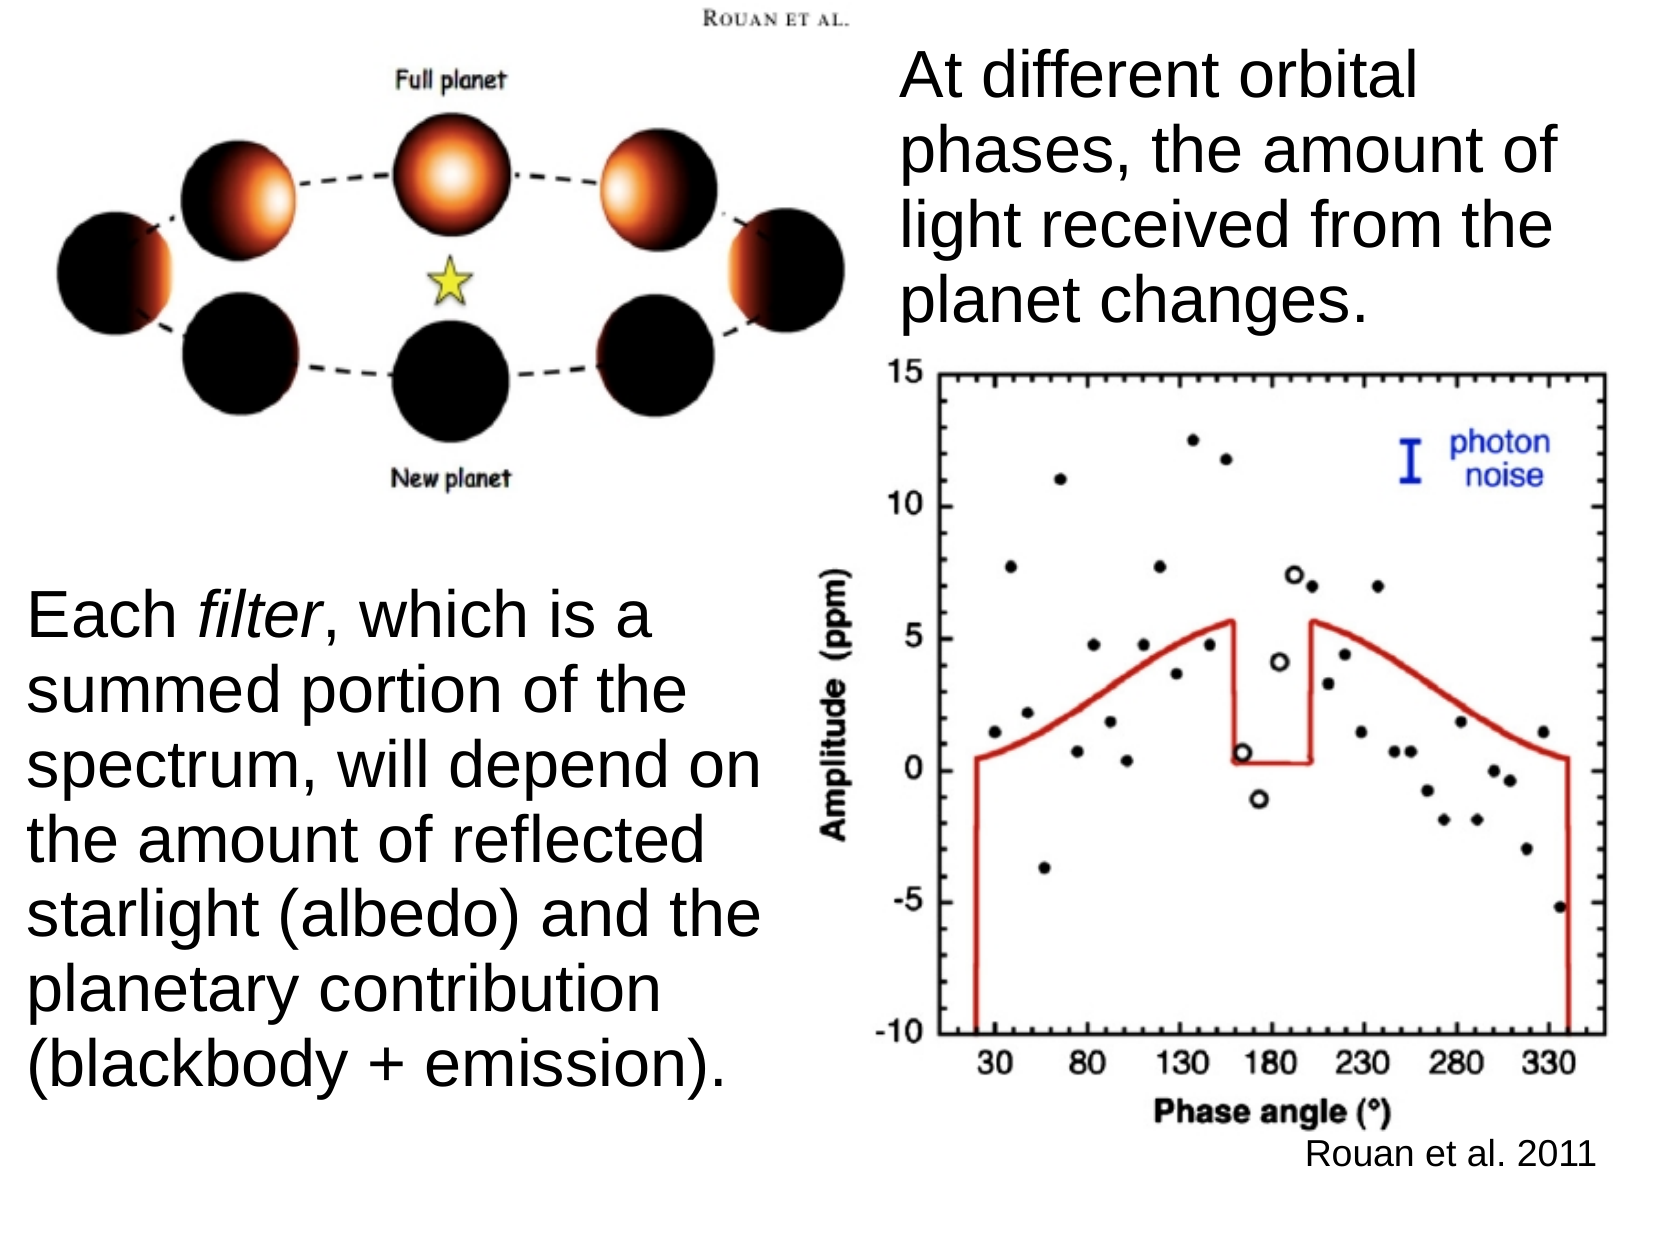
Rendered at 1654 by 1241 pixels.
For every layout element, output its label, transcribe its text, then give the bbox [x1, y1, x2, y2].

text_box At different orbital phases, the amount of light received from the planet changes. [885, 30, 1636, 344]
picture [0, 2, 1636, 1141]
text_box Each filter, which is a summed portion of the spectrum, will depend on the amount of reflected starlight (albedo) and the planetary contribution (blackbody + emission). [11, 570, 822, 1109]
text_box Rouan et al. 2011 [1290, 1125, 1654, 1182]
